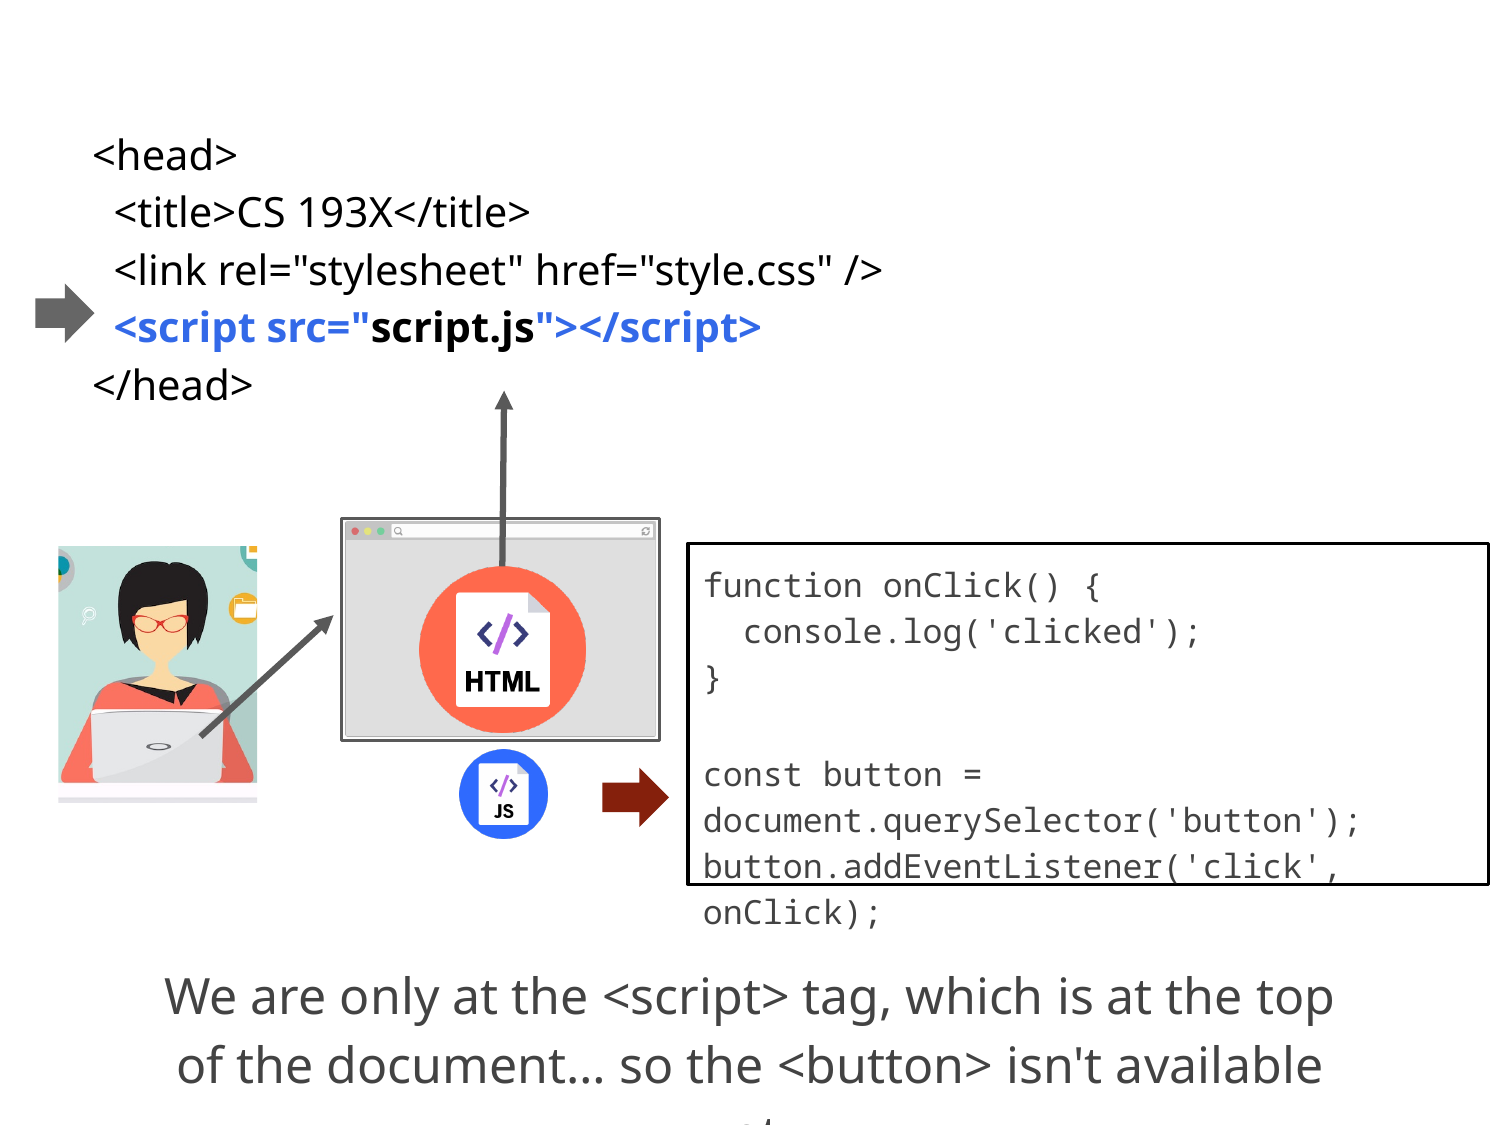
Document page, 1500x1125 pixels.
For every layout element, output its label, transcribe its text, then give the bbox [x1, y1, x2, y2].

text_box [35, 283, 95, 343]
picture [58, 546, 258, 803]
list We are only at the <script> tag, which is at the top of the document… so the <button> isn't available yet. [128, 940, 1372, 1092]
picture [343, 519, 658, 739]
text_box function onClick() { console.log('clicked'); } const button = document.querySelector('button'); button.addEventListener('click', onClick); [687, 543, 1489, 885]
text_box [602, 767, 670, 828]
picture [459, 749, 548, 839]
text_box <head> <title>CS 193X</title> <link rel="stylesheet" href="style.css" /> <script src="script.js"></script> </head> [55, 106, 1158, 448]
